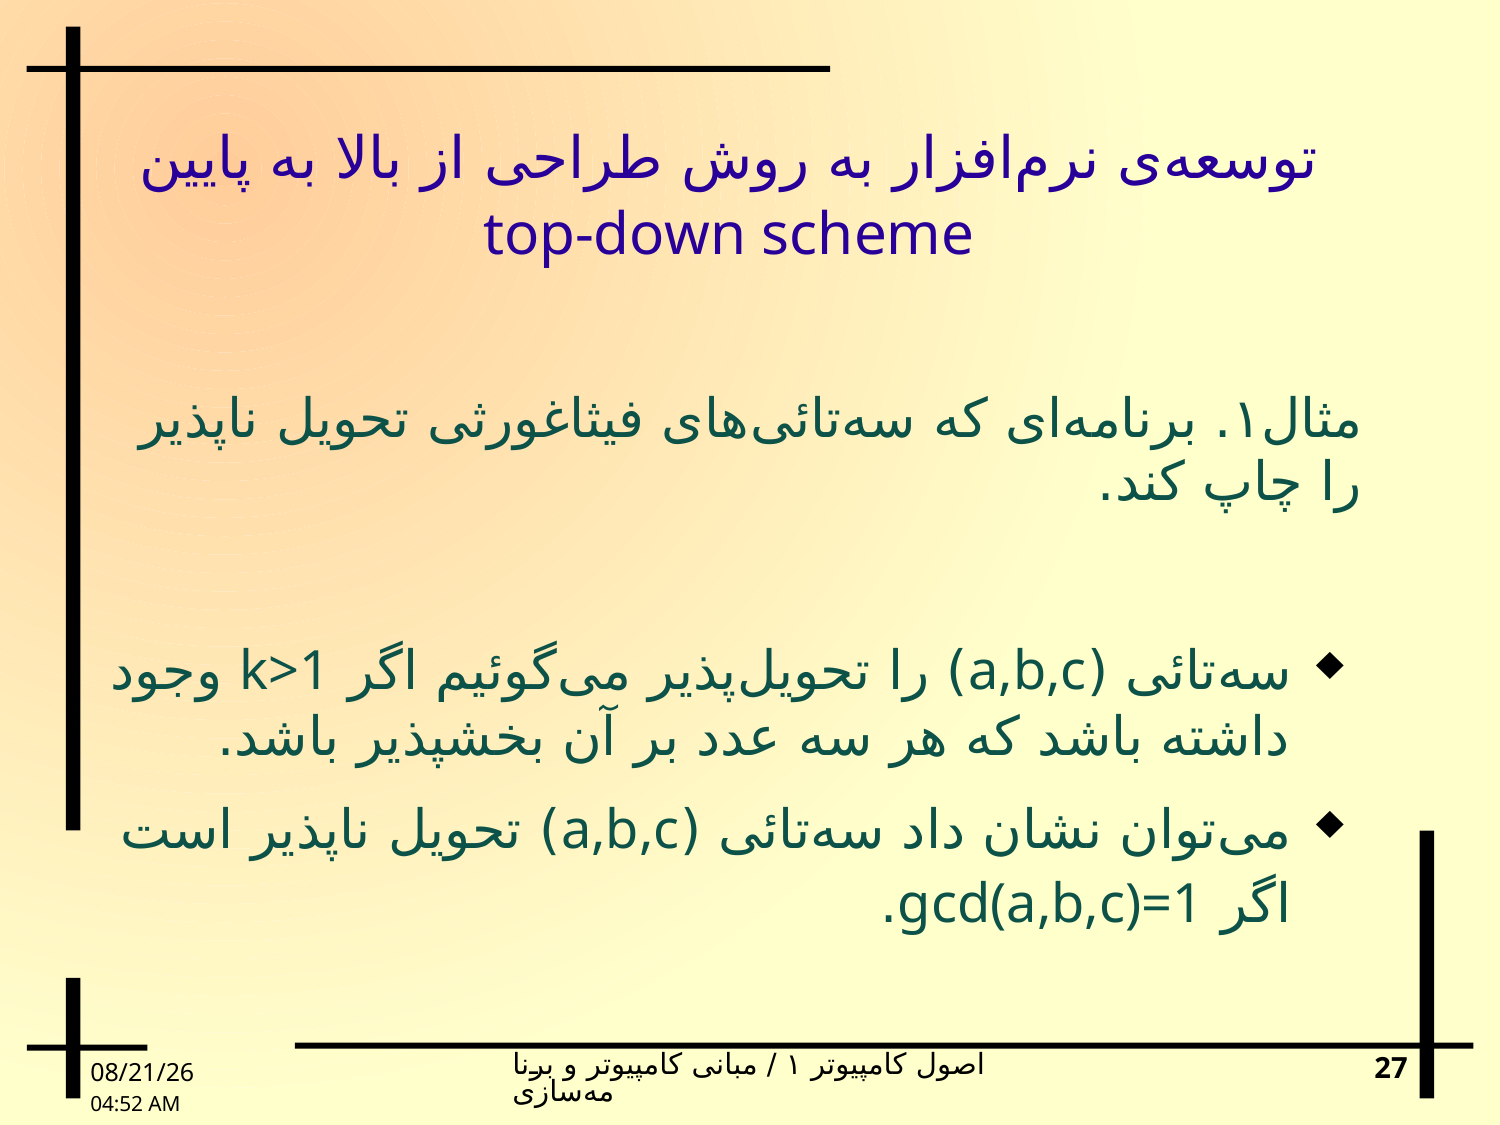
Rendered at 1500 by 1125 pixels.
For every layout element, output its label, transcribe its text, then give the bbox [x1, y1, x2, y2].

title توسعه‌ی نرم‌افزار به روش طراحی از بالا به پایین top-down scheme [113, 102, 1344, 294]
list مثال۱. برنامه‌ای که سه‌تائی‌های فیثاغورثی تحویل ناپذیر را چاپ کند. سه‌تائی (a,b,c) را تحویل‌پذیر می‌گوئیم اگر k>1 وجود داشته باشد که هر سه عدد بر آن بخشپذیر باشد. می‌توان نشان داد سه‌تائی (a,b,c) تحویل ناپذیر است اگر gcd(a,b,c)=1. [84, 387, 1416, 941]
